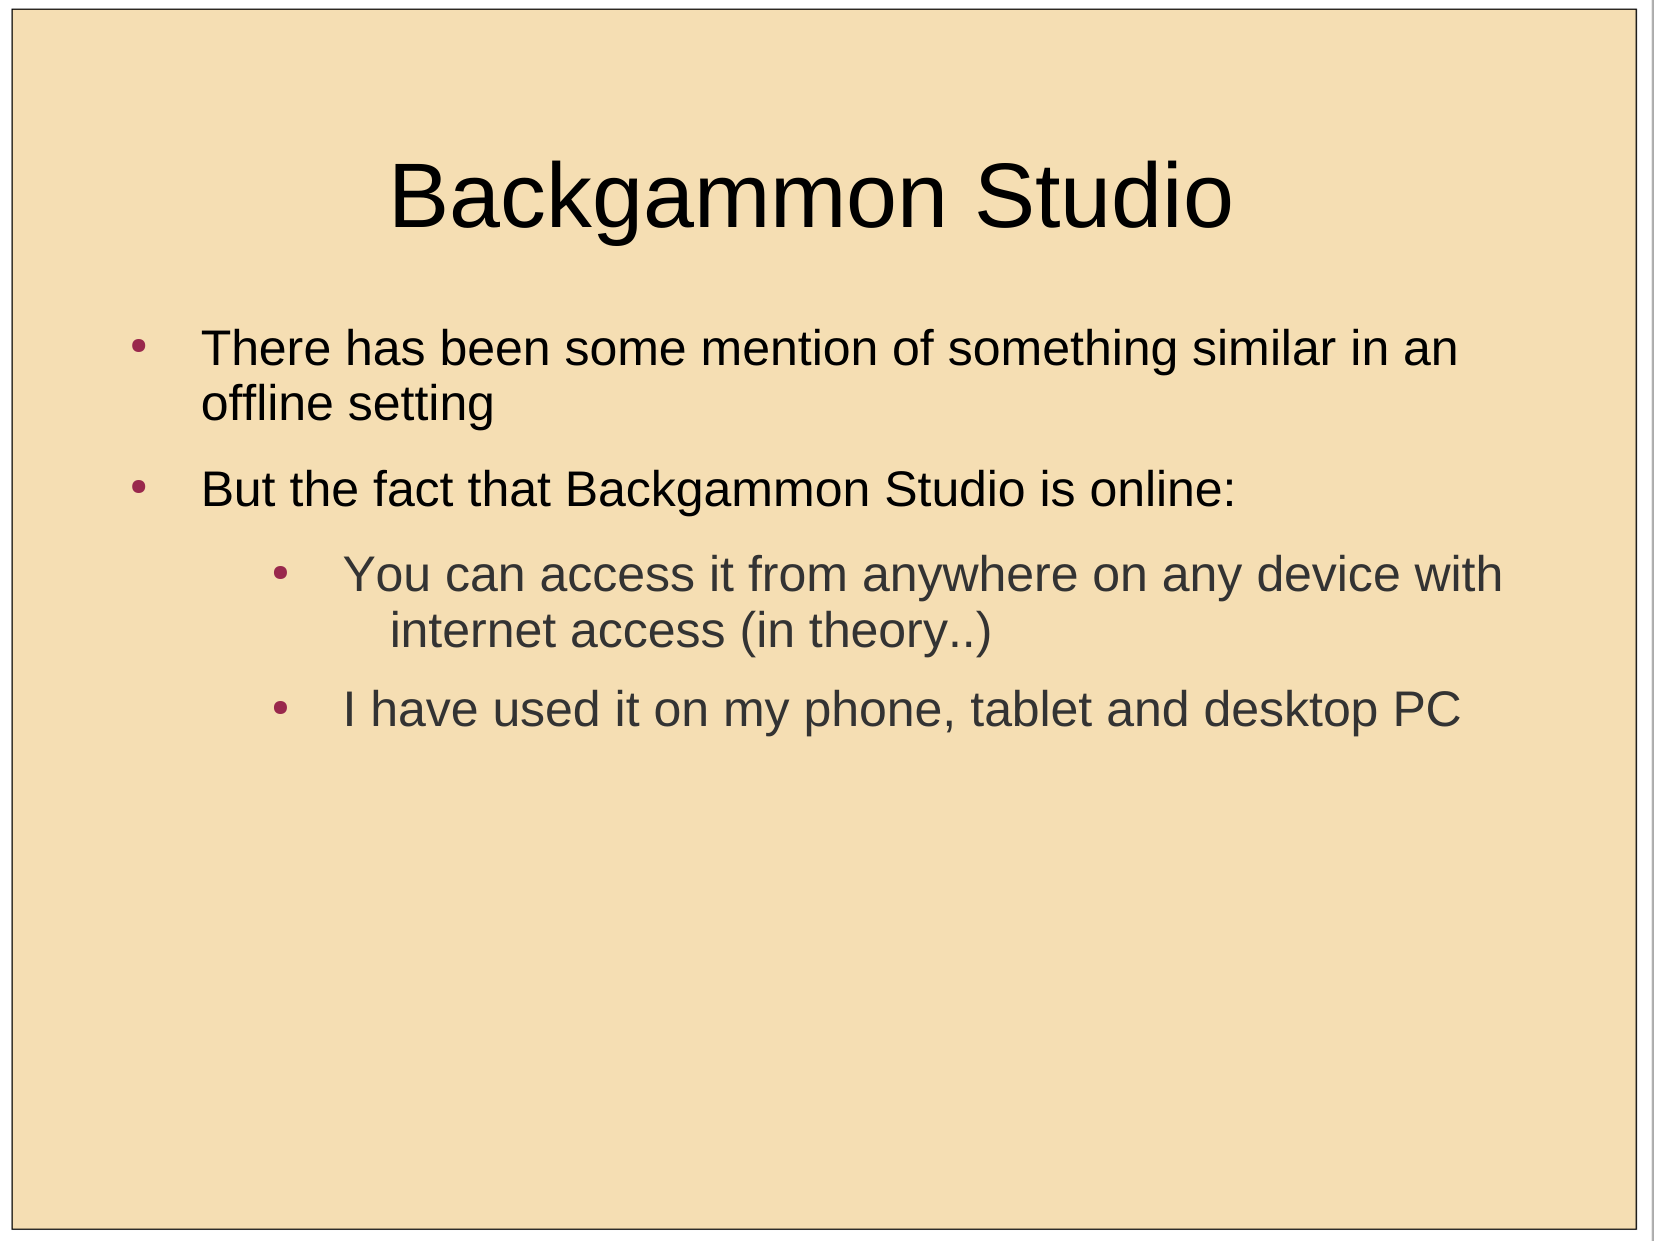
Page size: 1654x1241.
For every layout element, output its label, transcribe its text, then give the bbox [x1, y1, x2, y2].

picture [0, 0, 1654, 1241]
title Backgammon Studio [118, 112, 1506, 281]
list There has been some mention of something similar in an offline setting But the fact that Backgammon Studio is online: You can access it from anywhere on any device with internet access (in theory..) I have used it on my phone, tablet and desktop PC [118, 319, 1571, 1067]
